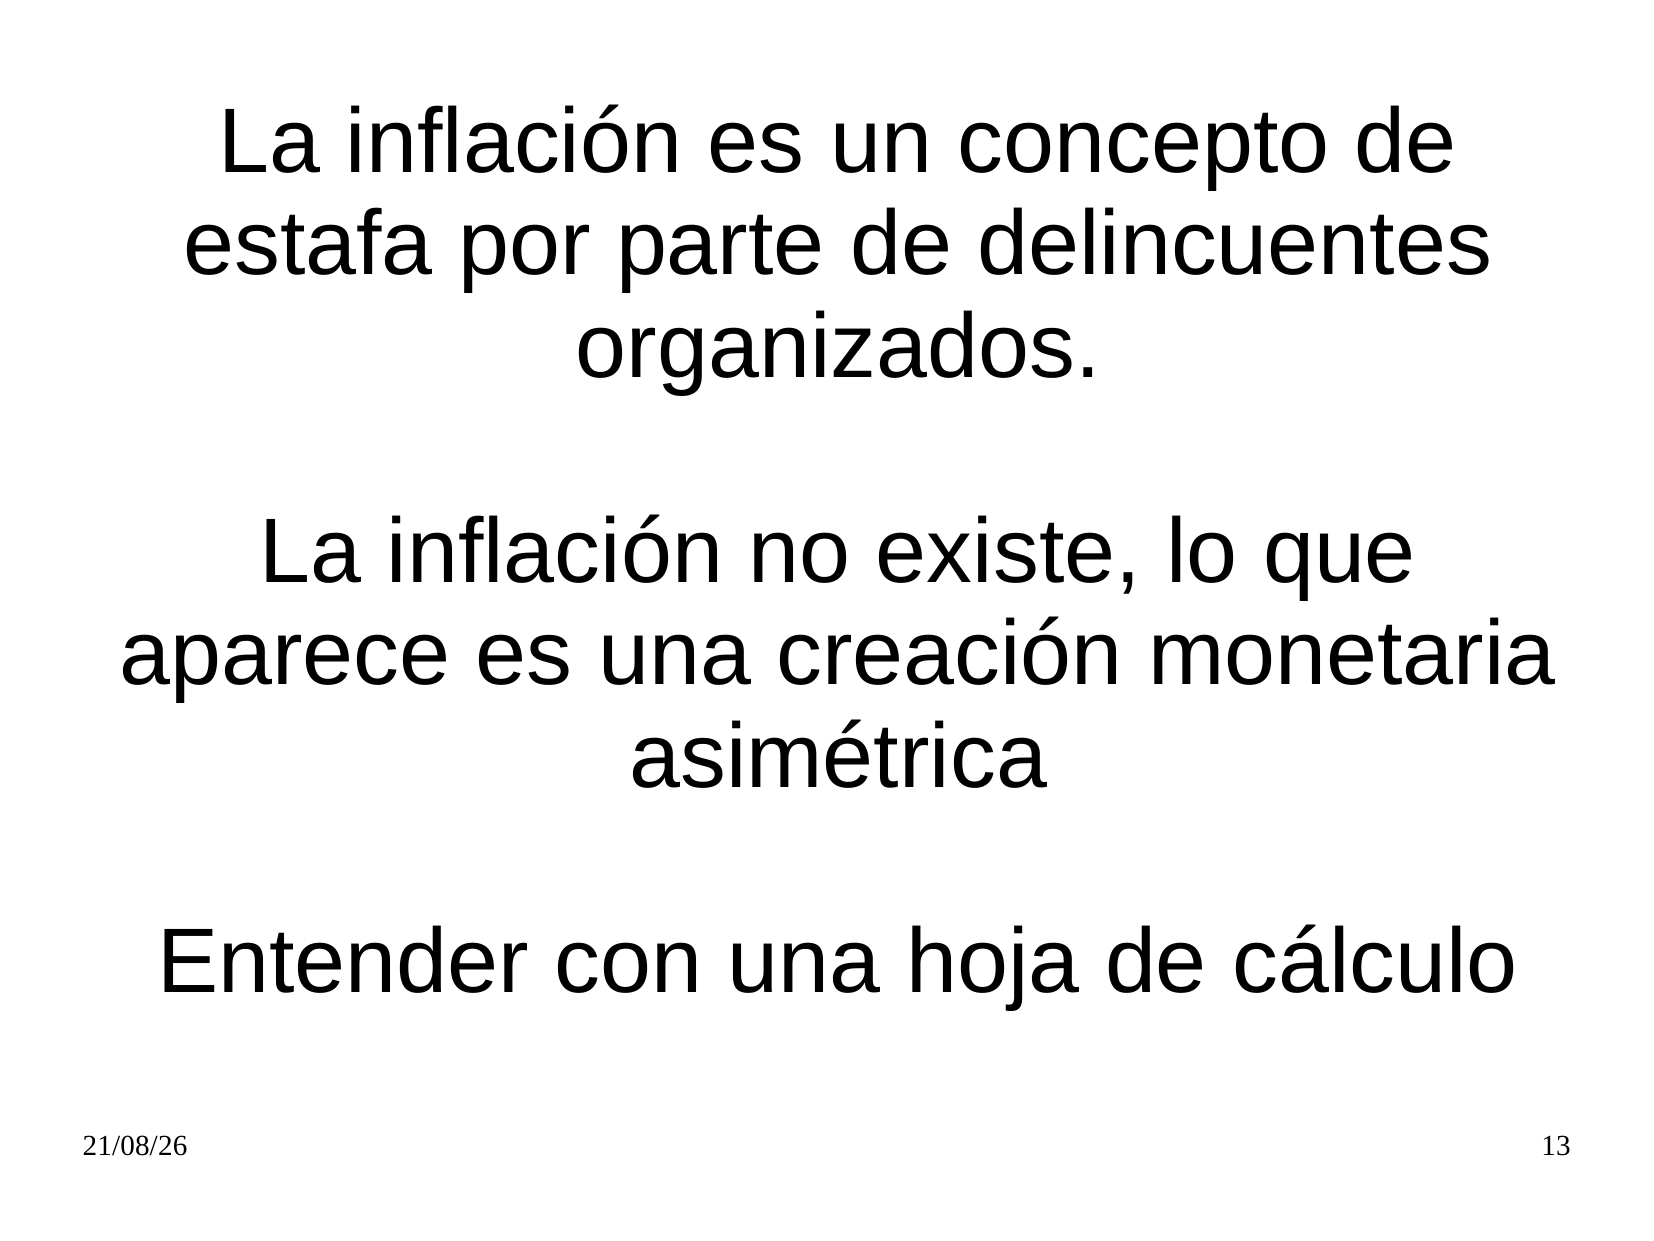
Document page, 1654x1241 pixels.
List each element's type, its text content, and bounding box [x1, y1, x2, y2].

title La inflación es un concepto de estafa por parte de delincuentes organizados. La inflación no existe, lo que aparece es una creación monetaria asimétrica Entender con una hoja de cálculo [94, 89, 1583, 1012]
